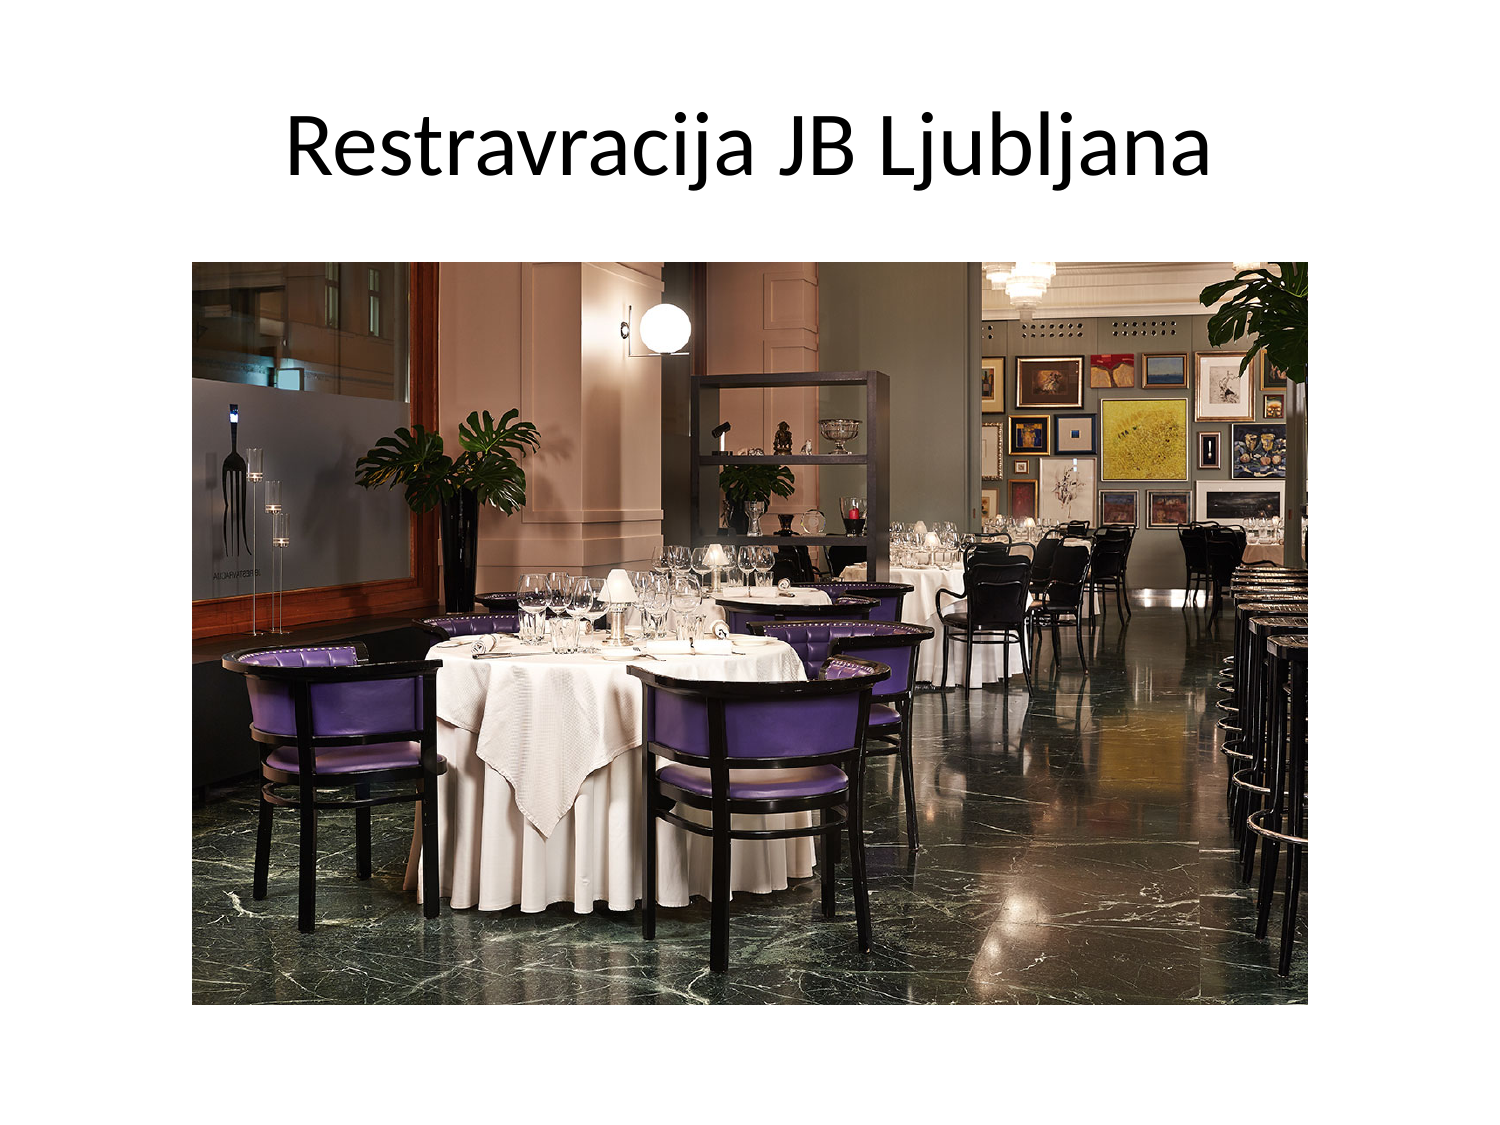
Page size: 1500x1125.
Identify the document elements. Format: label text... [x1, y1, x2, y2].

picture [192, 262, 1308, 1005]
title Restravracija JB Ljubljana [75, 45, 1426, 233]
